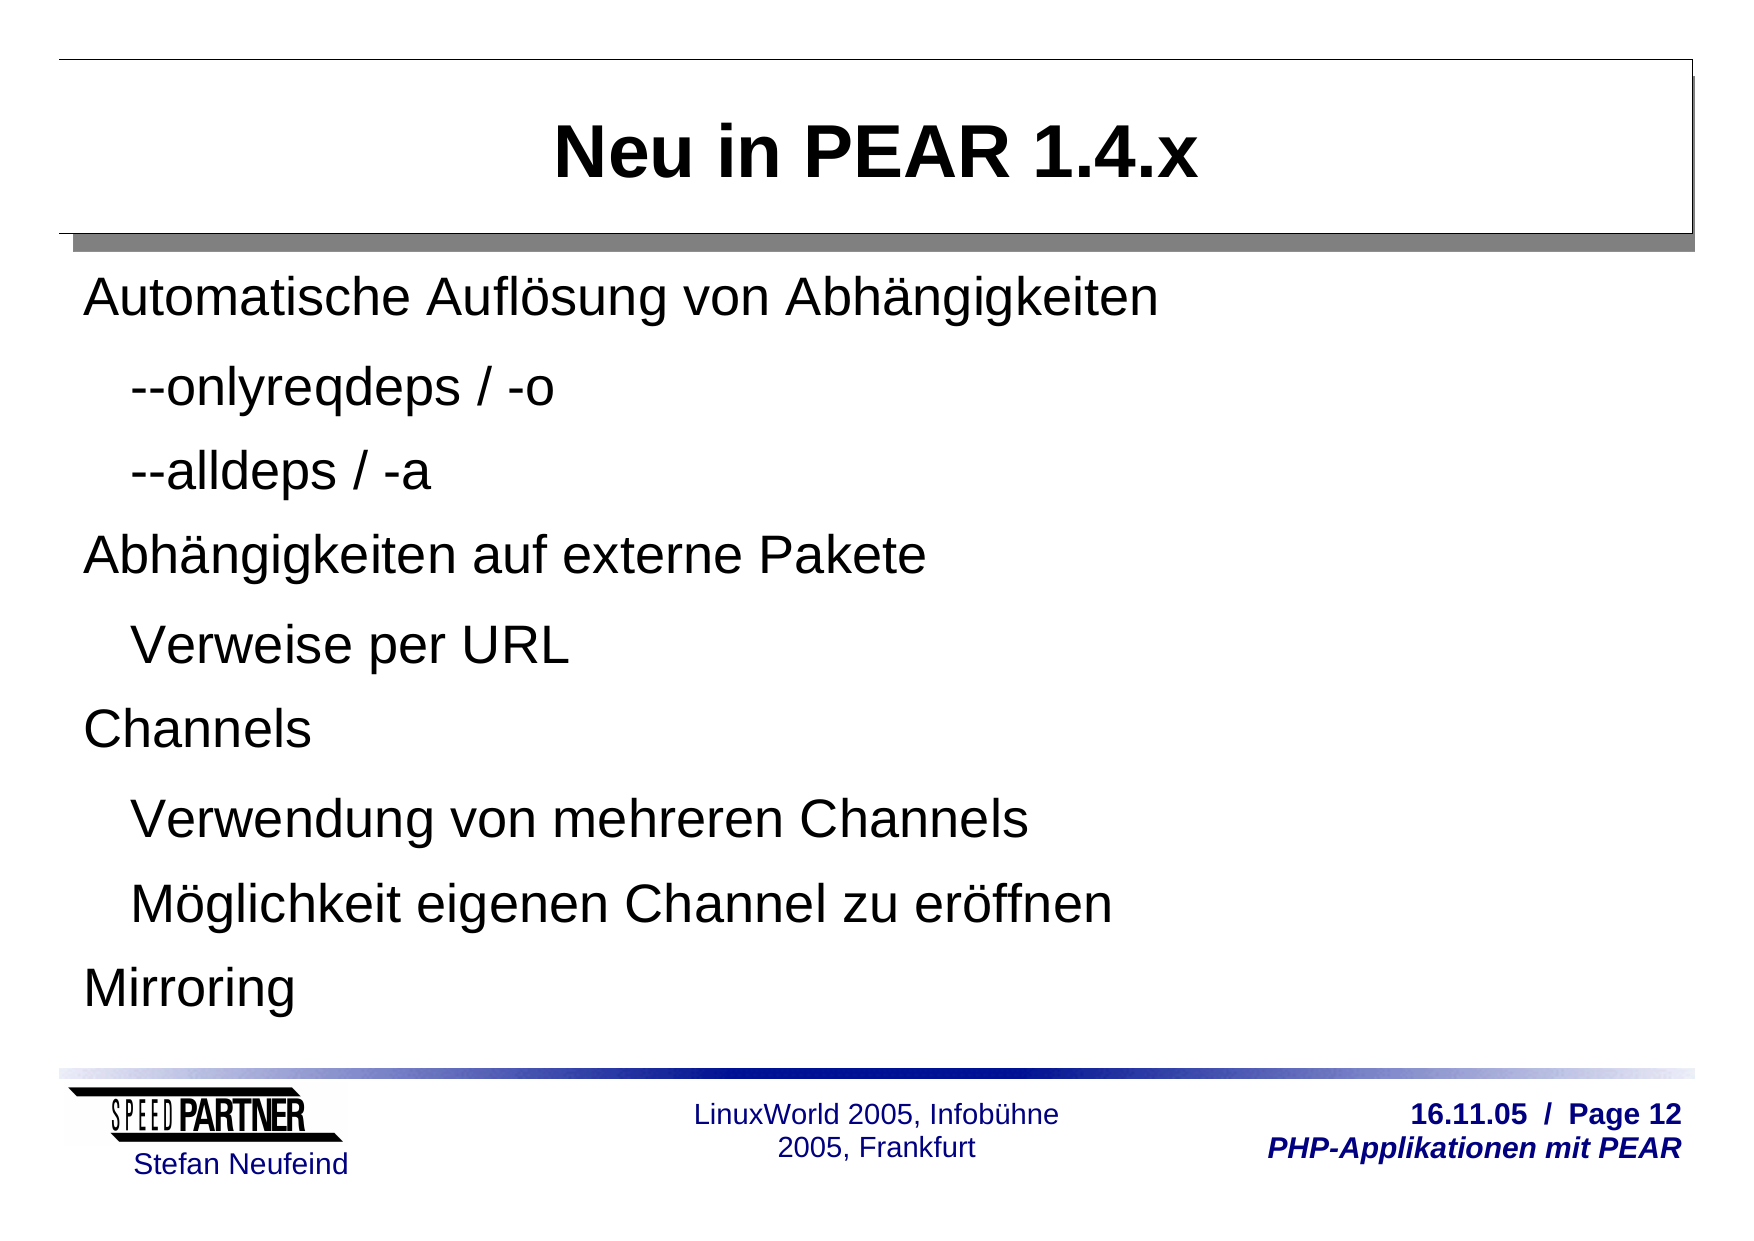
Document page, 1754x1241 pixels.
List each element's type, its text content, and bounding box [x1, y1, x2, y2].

title Neu in PEAR 1.4.x [59, 59, 1695, 244]
picture [59, 1068, 1695, 1079]
picture [64, 1082, 348, 1146]
list Automatische Auflösung von Abhängigkeiten --onlyreqdeps / -o --alldeps / -a Abhängigkeiten auf externe Pakete Verweise per URL Channels Verwendung von mehreren Channels Möglichkeit eigenen Channel zu eröffnen Mirroring [71, 266, 1695, 1049]
